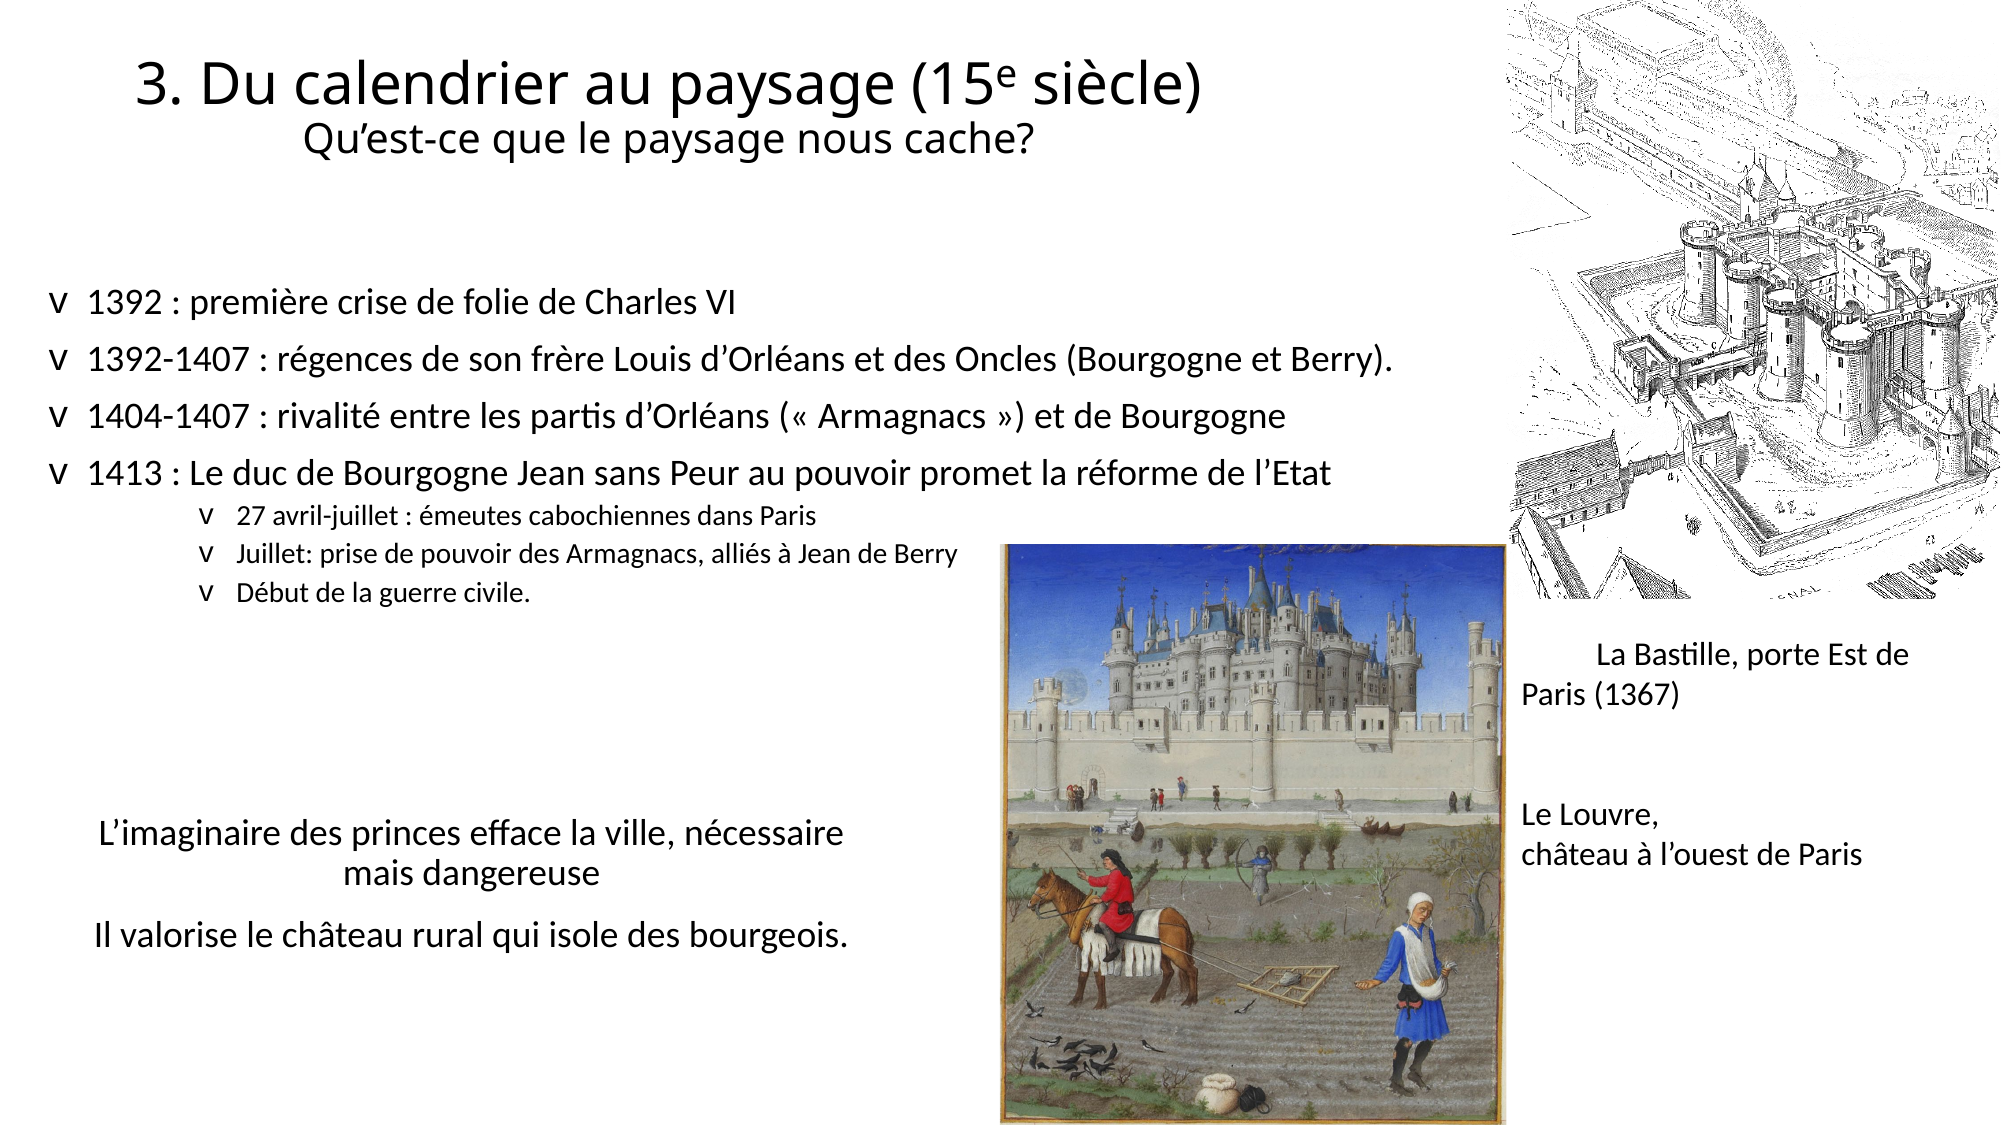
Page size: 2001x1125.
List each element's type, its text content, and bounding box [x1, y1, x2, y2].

text_box L’imaginaire des princes efface la ville, nécessaire mais dangereuse Il valorise le château rural qui isole des bourgeois. [54, 805, 890, 1108]
list 1392 : première crise de folie de Charles VI 1392-1407 : régences de son frère Louis d’Orléans et des Oncles (Bourgogne et Berry). 1404-1407 : rivalité entre les partis d’Orléans (« Armagnacs ») et de Bourgogne 1413 : Le duc de Bourgogne Jean sans Peur au pouvoir promet la réforme de l’Etat 27 avril-juillet : émeutes cabochiennes dans Paris Juillet: prise de pouvoir des Armagnacs, alliés à Jean de Berry Début de la guerre civile. [33, 278, 1455, 806]
title 3. Du calendrier au paysage (15e siècle) Qu’est-ce que le paysage nous cache? [49, 0, 1288, 218]
picture [999, 0, 2000, 1125]
text_box La Bastille, porte Est de Paris (1367) Le Louvre, château à l’ouest de Paris [1506, 624, 1967, 883]
